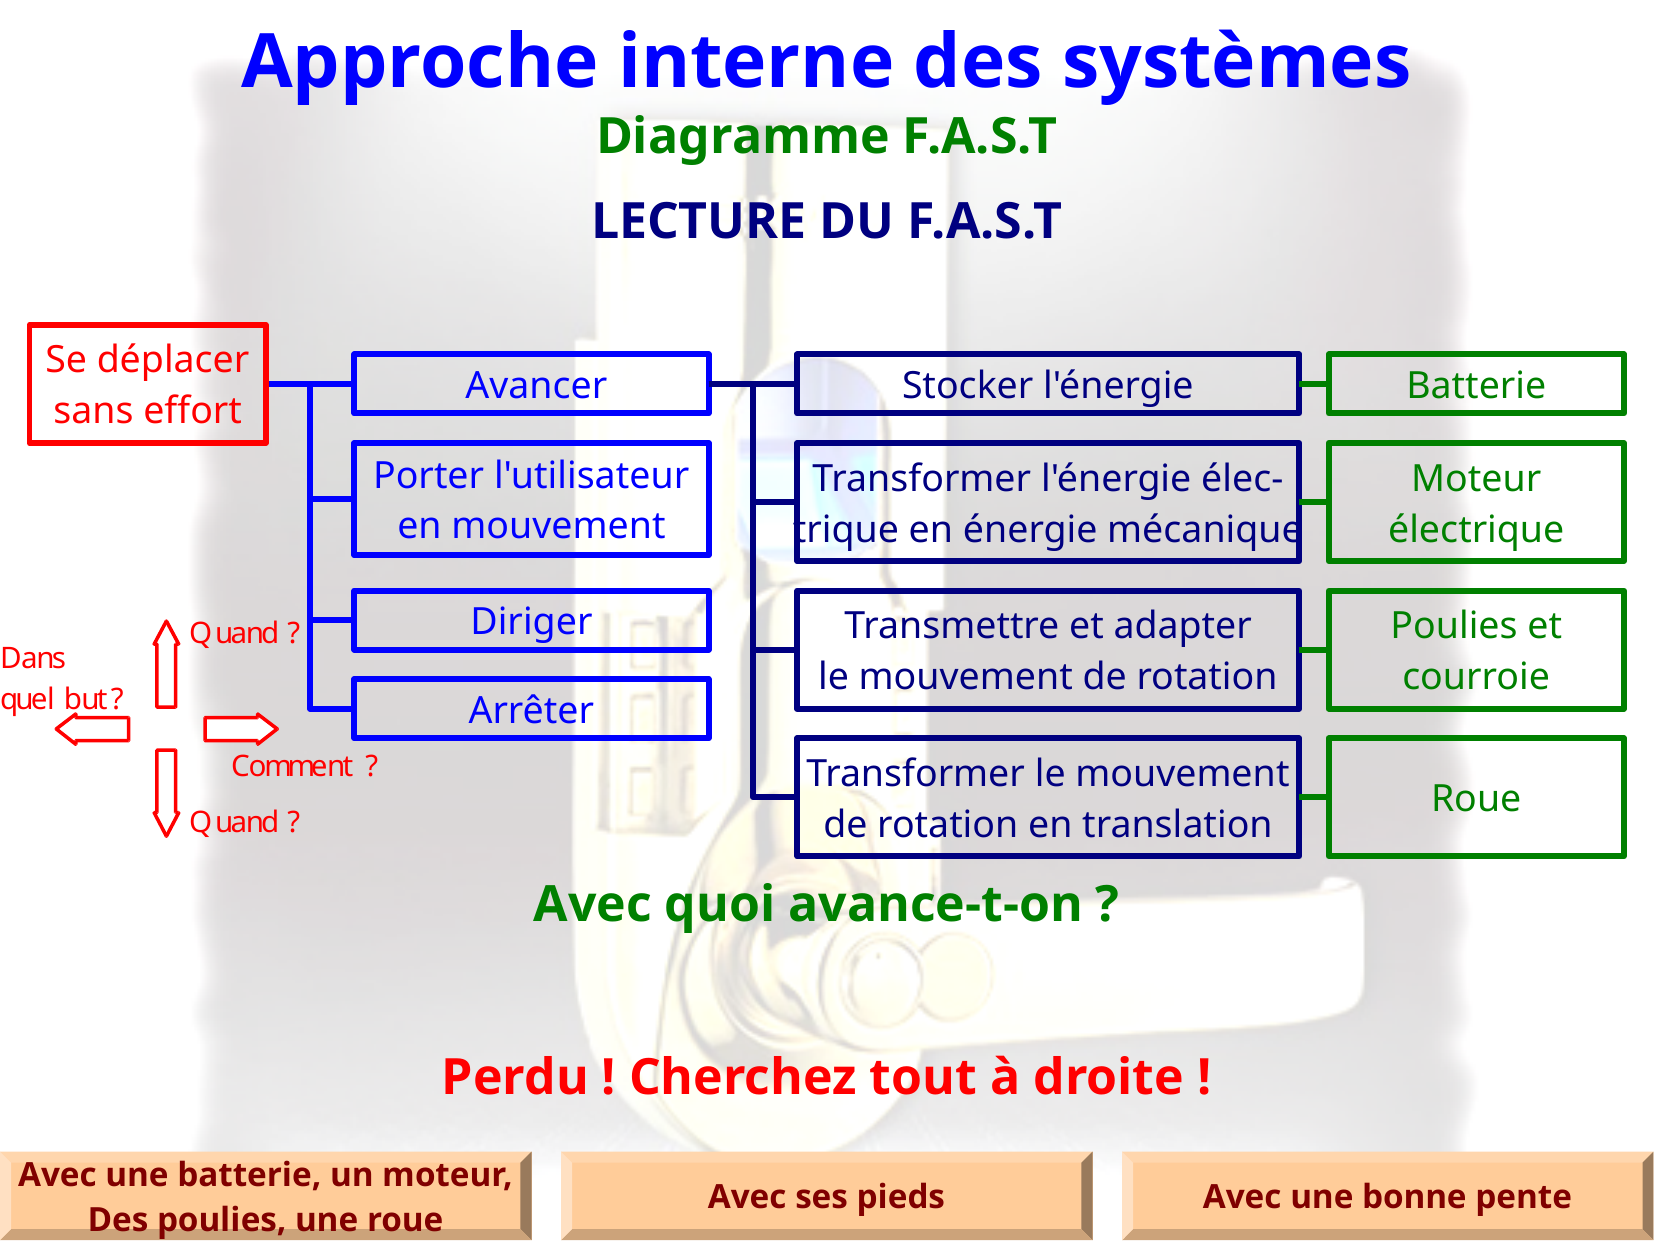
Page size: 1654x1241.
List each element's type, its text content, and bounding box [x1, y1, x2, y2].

text_box Avec ses pieds [573, 1163, 1081, 1229]
text_box Avec quoi avance-t-on ? [0, 860, 1654, 945]
text_box Moteur électrique [1328, 442, 1625, 562]
text_box Porter l'utilisateur en mouvement [354, 442, 709, 556]
text_box Diagramme F.A.S.T [0, 92, 1654, 178]
text_box Batterie [1328, 354, 1625, 414]
text_box Les contraintes de pilotage ou de commande [562, 1151, 1092, 1163]
text_box LECTURE DU F.A.S.T [0, 178, 1654, 262]
text_box Avec une bonne pente [1134, 1163, 1642, 1229]
text_box Stocker l'énergie [797, 354, 1300, 414]
text_box Avec une batterie, un moteur, Des poulies, une roue [12, 1163, 520, 1229]
text_box Poulies et courroie [1328, 590, 1625, 709]
text_box Transformer le mouvement de rotation en translation [797, 738, 1300, 857]
text_box Transformer l'énergie élec- trique en énergie mécanique [797, 442, 1300, 562]
text_box Avancer [354, 354, 709, 414]
text_box Perdu ! Cherchez tout à droite ! [0, 1033, 1654, 1118]
text_box Diriger [354, 590, 709, 650]
text_box Se déplacer sans effort [29, 324, 266, 443]
text_box Transmettre et adapter le mouvement de rotation [797, 590, 1300, 709]
text_box SYSTEME [1, 1151, 531, 1163]
text_box Roue [1328, 738, 1625, 857]
text_box Arrêter [384, 679, 709, 739]
chart [0, 610, 384, 857]
text_box Matière d’œuvre SORTANTE [1123, 1151, 1653, 1163]
